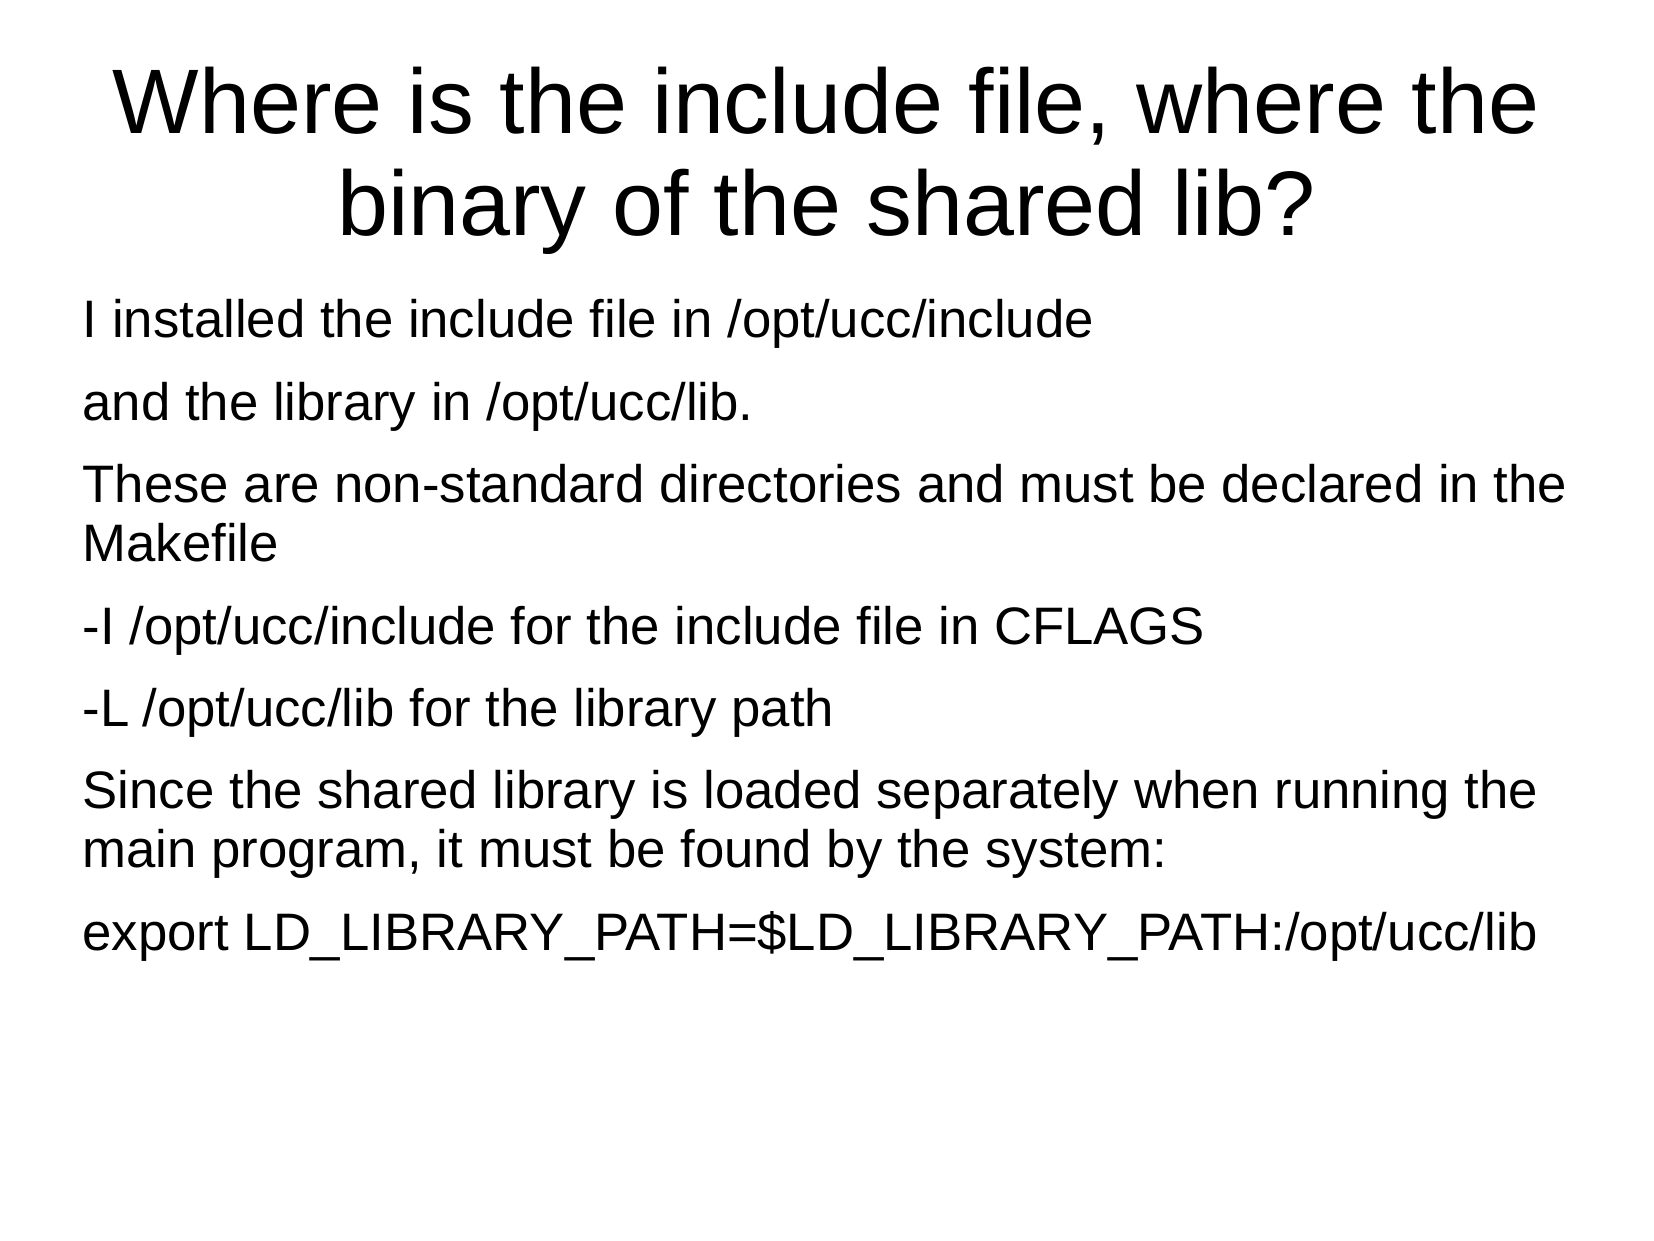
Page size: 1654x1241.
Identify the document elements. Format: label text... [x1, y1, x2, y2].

list I installed the include file in /opt/ucc/include and the library in /opt/ucc/lib. These are non-standard directories and must be declared in the Makefile -I /opt/ucc/include for the include file in CFLAGS -L /opt/ucc/lib for the library path Since the shared library is loaded separately when running the main program, it must be found by the system: export LD_LIBRARY_PATH=$LD_LIBRARY_PATH:/opt/ucc/lib [82, 290, 1571, 1010]
title Where is the include file, where the binary of the shared lib? [82, 49, 1571, 257]
